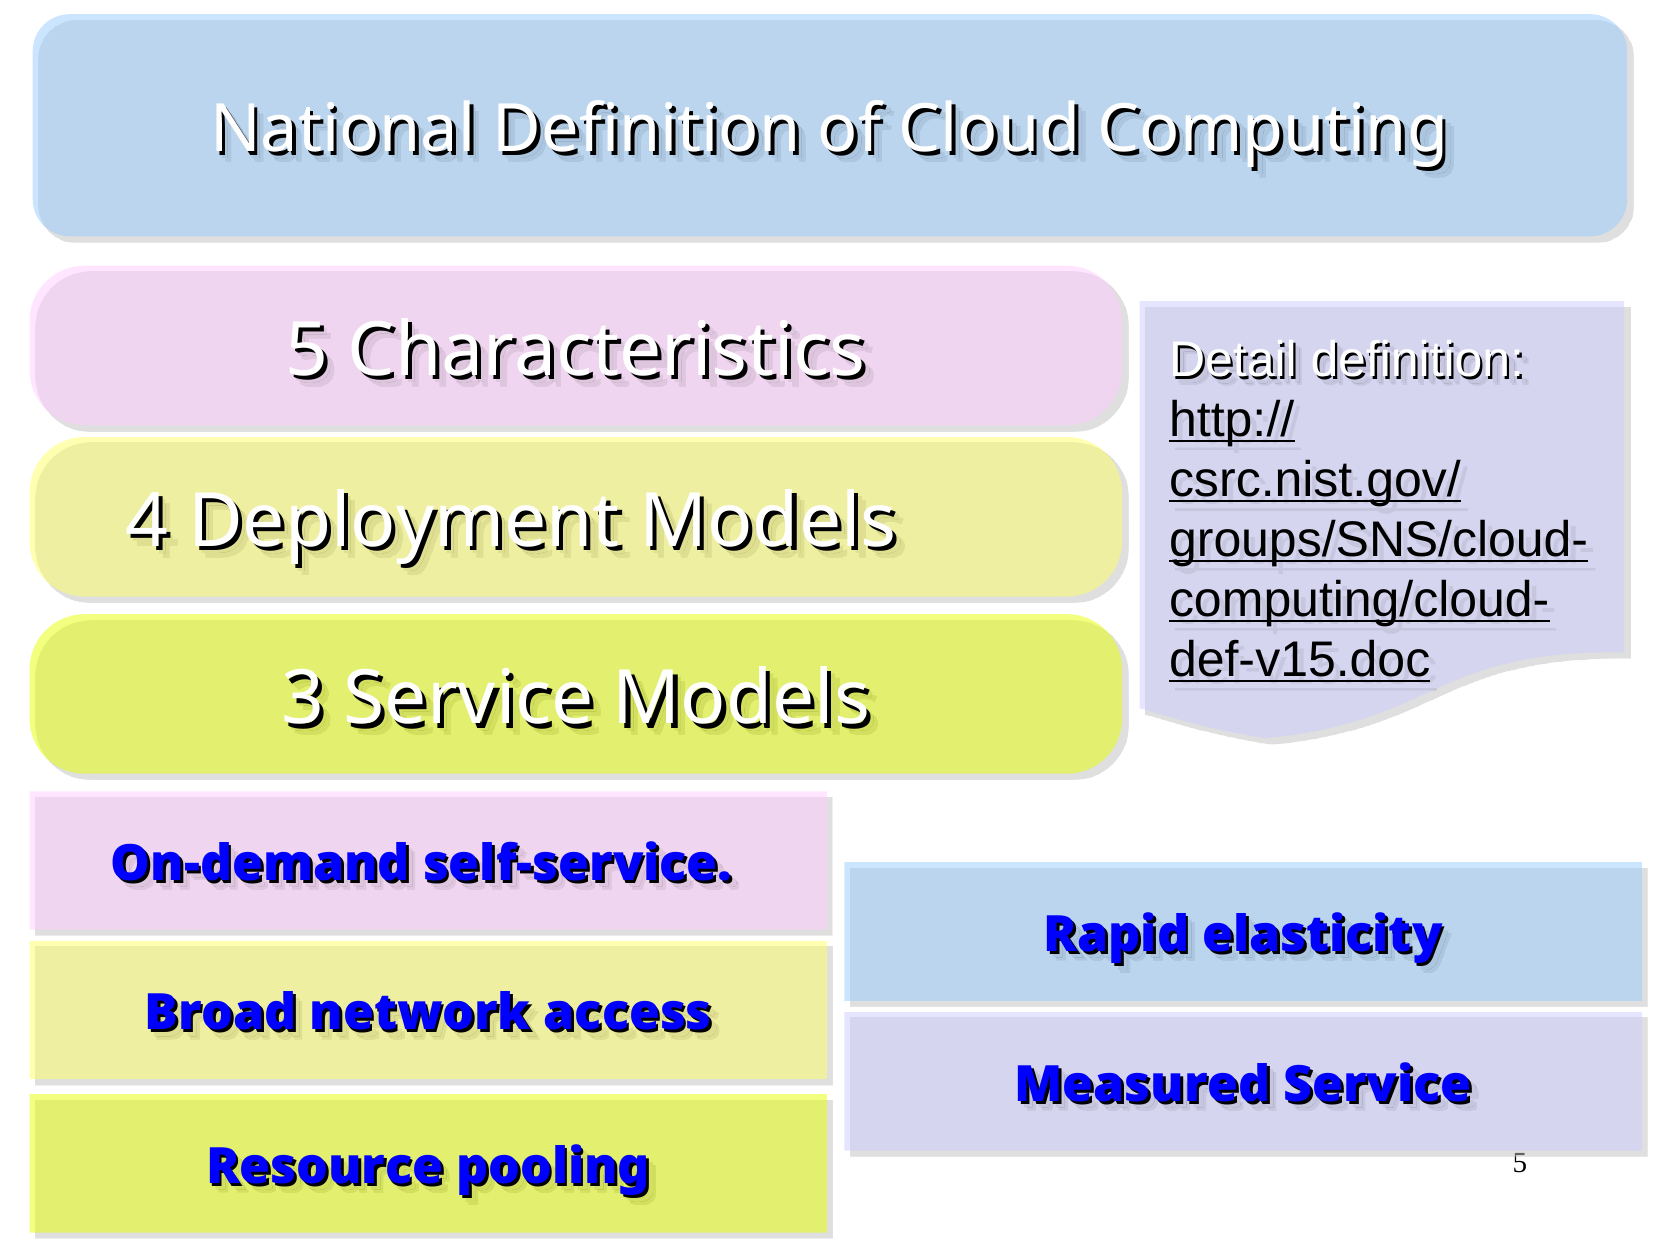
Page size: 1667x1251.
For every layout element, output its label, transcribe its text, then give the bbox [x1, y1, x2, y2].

text_box 4 Deployment Models [29, 437, 1123, 597]
text_box Broad network access [29, 940, 827, 1080]
text_box National Definition of Cloud Computing [32, 14, 1628, 237]
text_box On-demand self-service. [29, 791, 827, 930]
text_box Resource pooling [29, 1094, 827, 1233]
text_box Rapid elasticity [844, 862, 1642, 1001]
text_box Measured Service [844, 1012, 1642, 1151]
text_box 3 Service Models [29, 614, 1123, 774]
text_box Detail definition: http://csrc.nist.gov/groups/SNS/cloud-computing/cloud-def-v15.doc [1139, 301, 1625, 739]
text_box 5 Characteristics [29, 265, 1123, 426]
